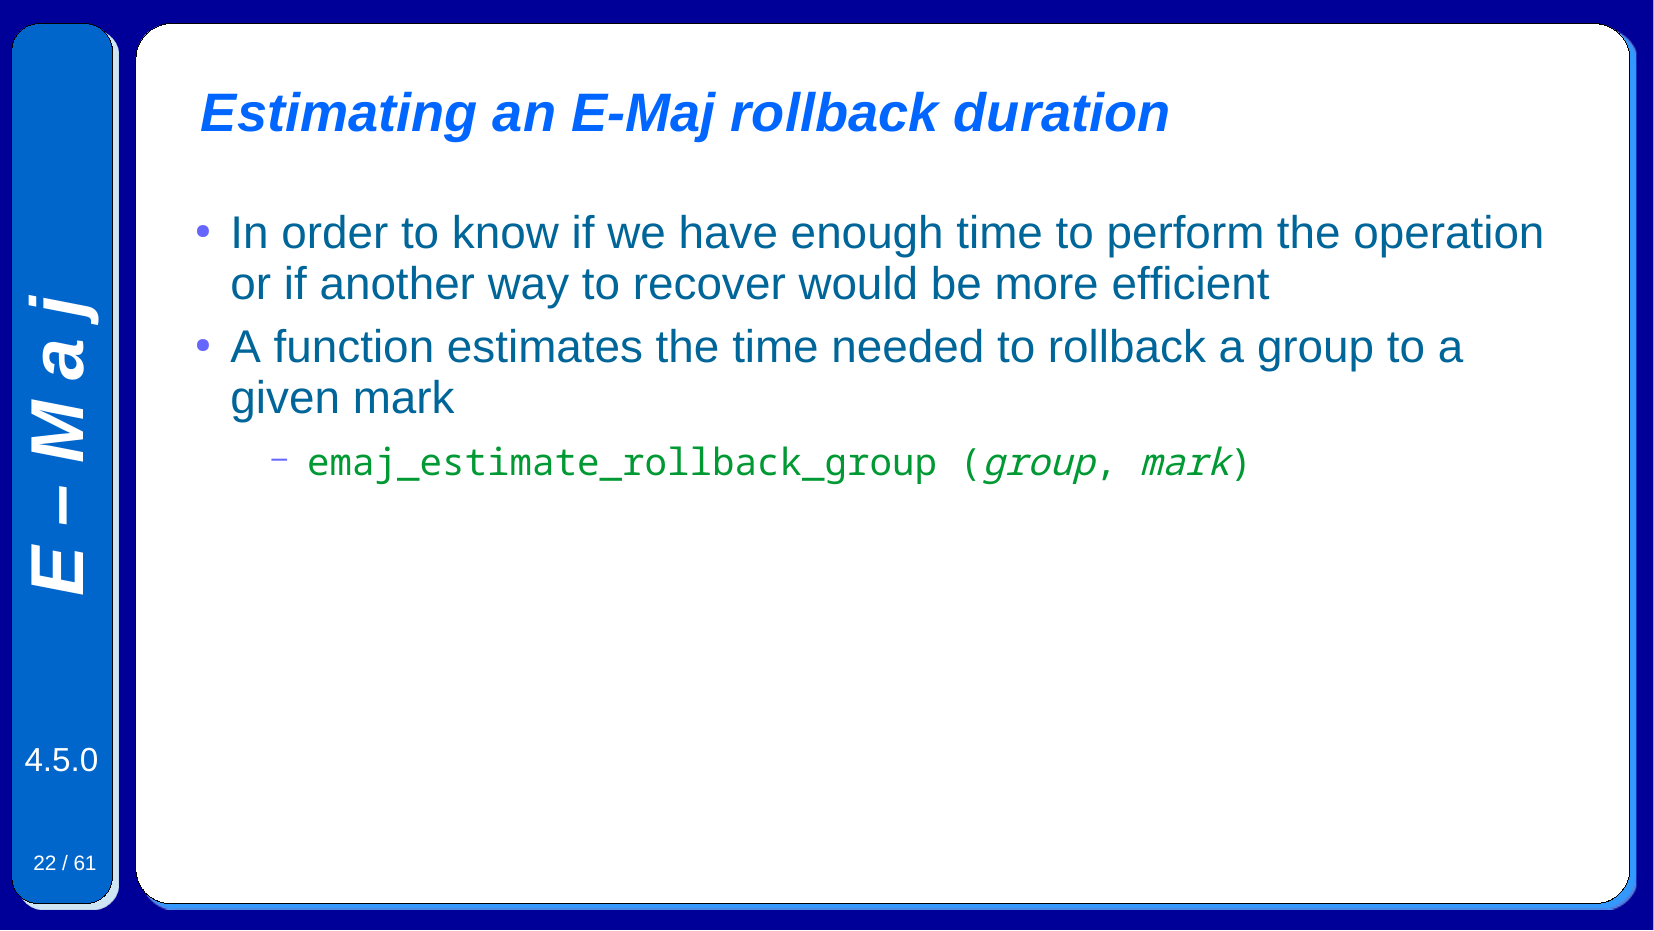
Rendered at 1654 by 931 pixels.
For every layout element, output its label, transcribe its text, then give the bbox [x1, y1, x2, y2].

title Estimating an E-Maj rollback duration [200, 34, 1575, 191]
list In order to know if we have enough time to perform the operation or if another way to recover would be more efficient A function estimates the time needed to rollback a group to a given mark emaj_estimate_rollback_group (group, mark) [177, 206, 1587, 827]
